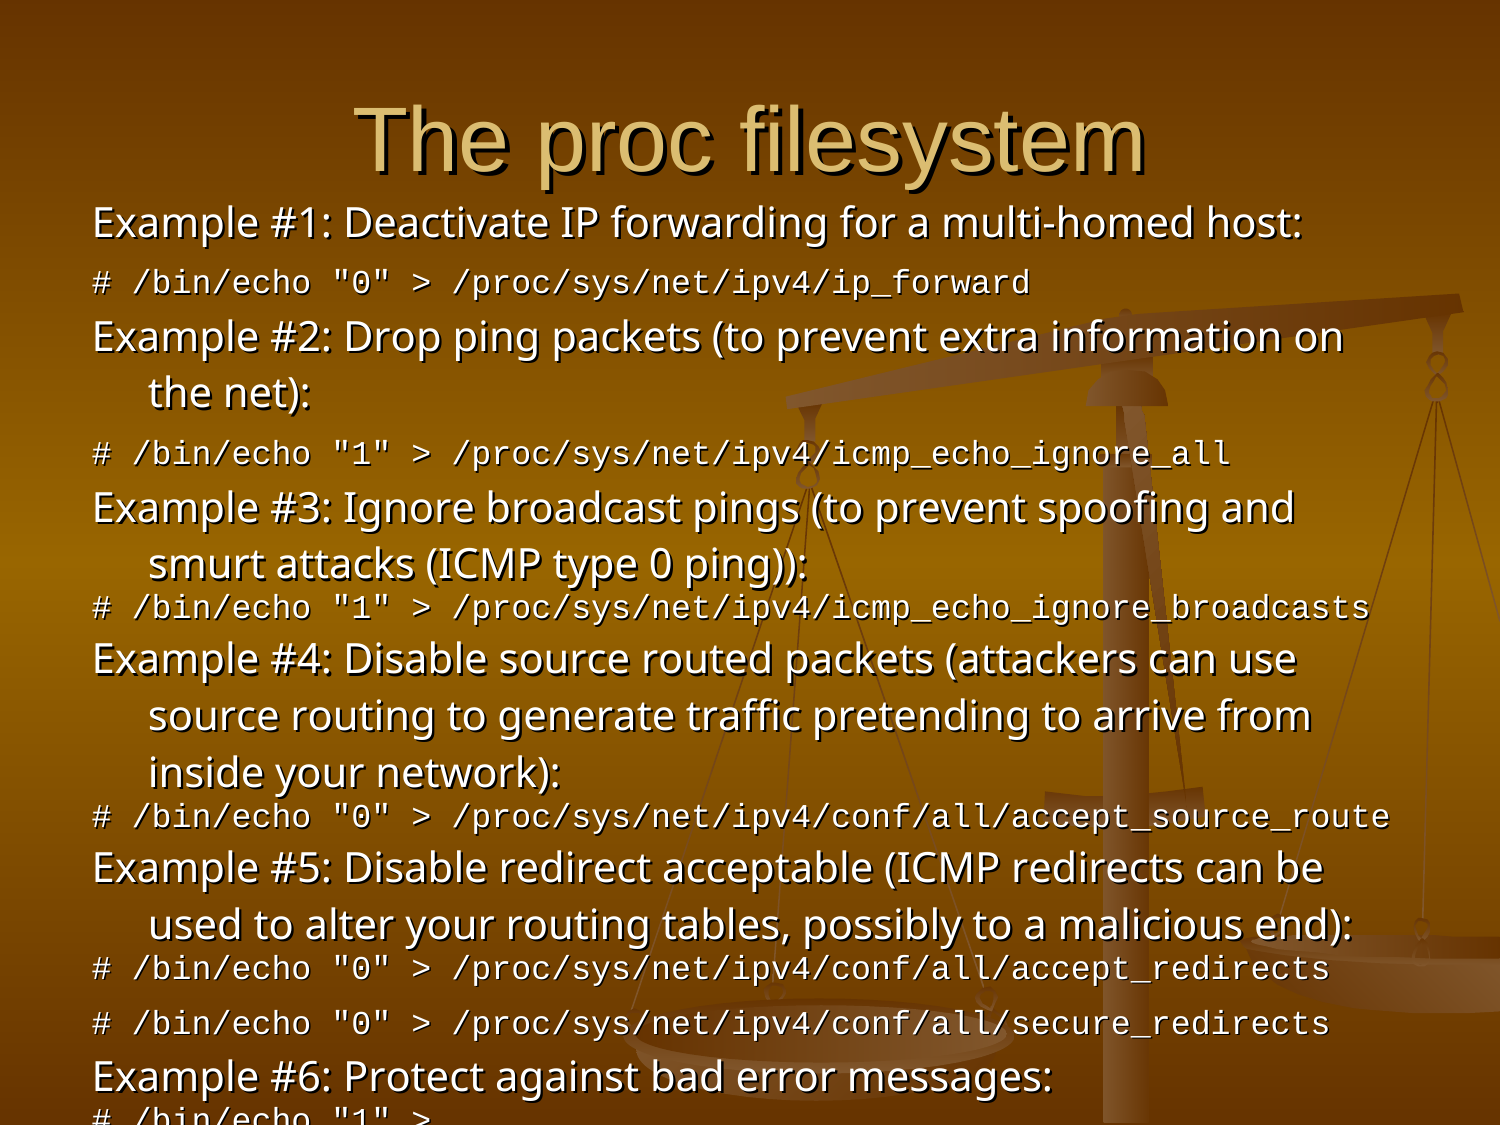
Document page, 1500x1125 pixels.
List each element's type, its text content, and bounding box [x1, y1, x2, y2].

list Example #1: Deactivate IP forwarding for a multi-homed host: # /bin/echo "0" > /proc/sys/net/ipv4/ip_forward Example #2: Drop ping packets (to prevent extra information on the net): # /bin/echo "1" > /proc/sys/net/ipv4/icmp_echo_ignore_all Example #3: Ignore broadcast pings (to prevent spoofing and smurt attacks (ICMP type 0 ping)): # /bin/echo "1" > /proc/sys/net/ipv4/icmp_echo_ignore_broadcasts Example #4: Disable source routed packets (attackers can use source routing to generate traffic pretending to arrive from inside your network): # /bin/echo "0" > /proc/sys/net/ipv4/conf/all/accept_source_route Example #5: Disable redirect acceptable (ICMP redirects can be used to alter your routing tables, possibly to a malicious end): # /bin/echo "0" > /proc/sys/net/ipv4/conf/all/accept_redirects # /bin/echo "0" > /proc/sys/net/ipv4/conf/all/secure_redirects Example #6: Protect against bad error messages: # /bin/echo "1" > /proc/sys/net/ipv4/icmp_ignore_bogus_error_responses [76, 184, 1427, 1111]
title The proc filesystem [75, 45, 1426, 234]
